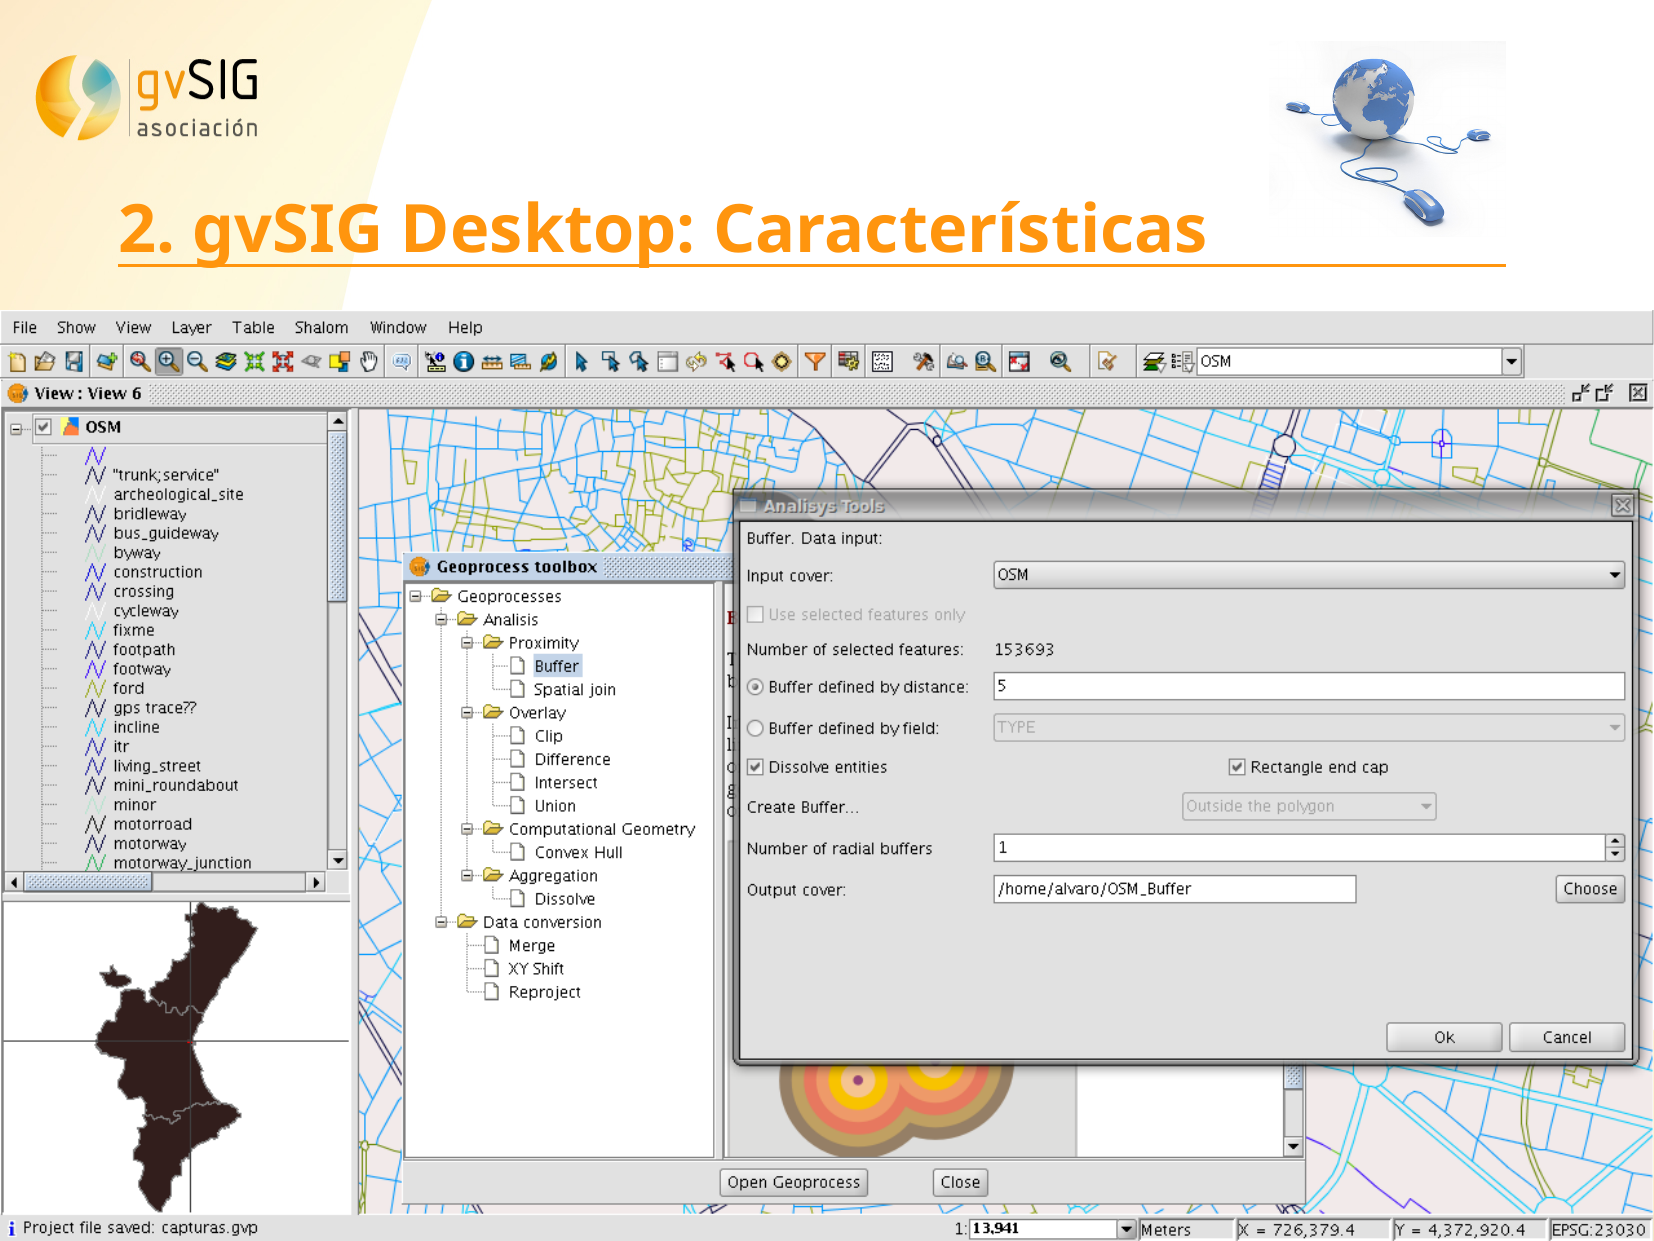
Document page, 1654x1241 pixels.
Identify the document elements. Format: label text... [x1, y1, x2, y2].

title 2. gvSIG Desktop: Características [118, 177, 1607, 276]
picture [0, 0, 1654, 1241]
